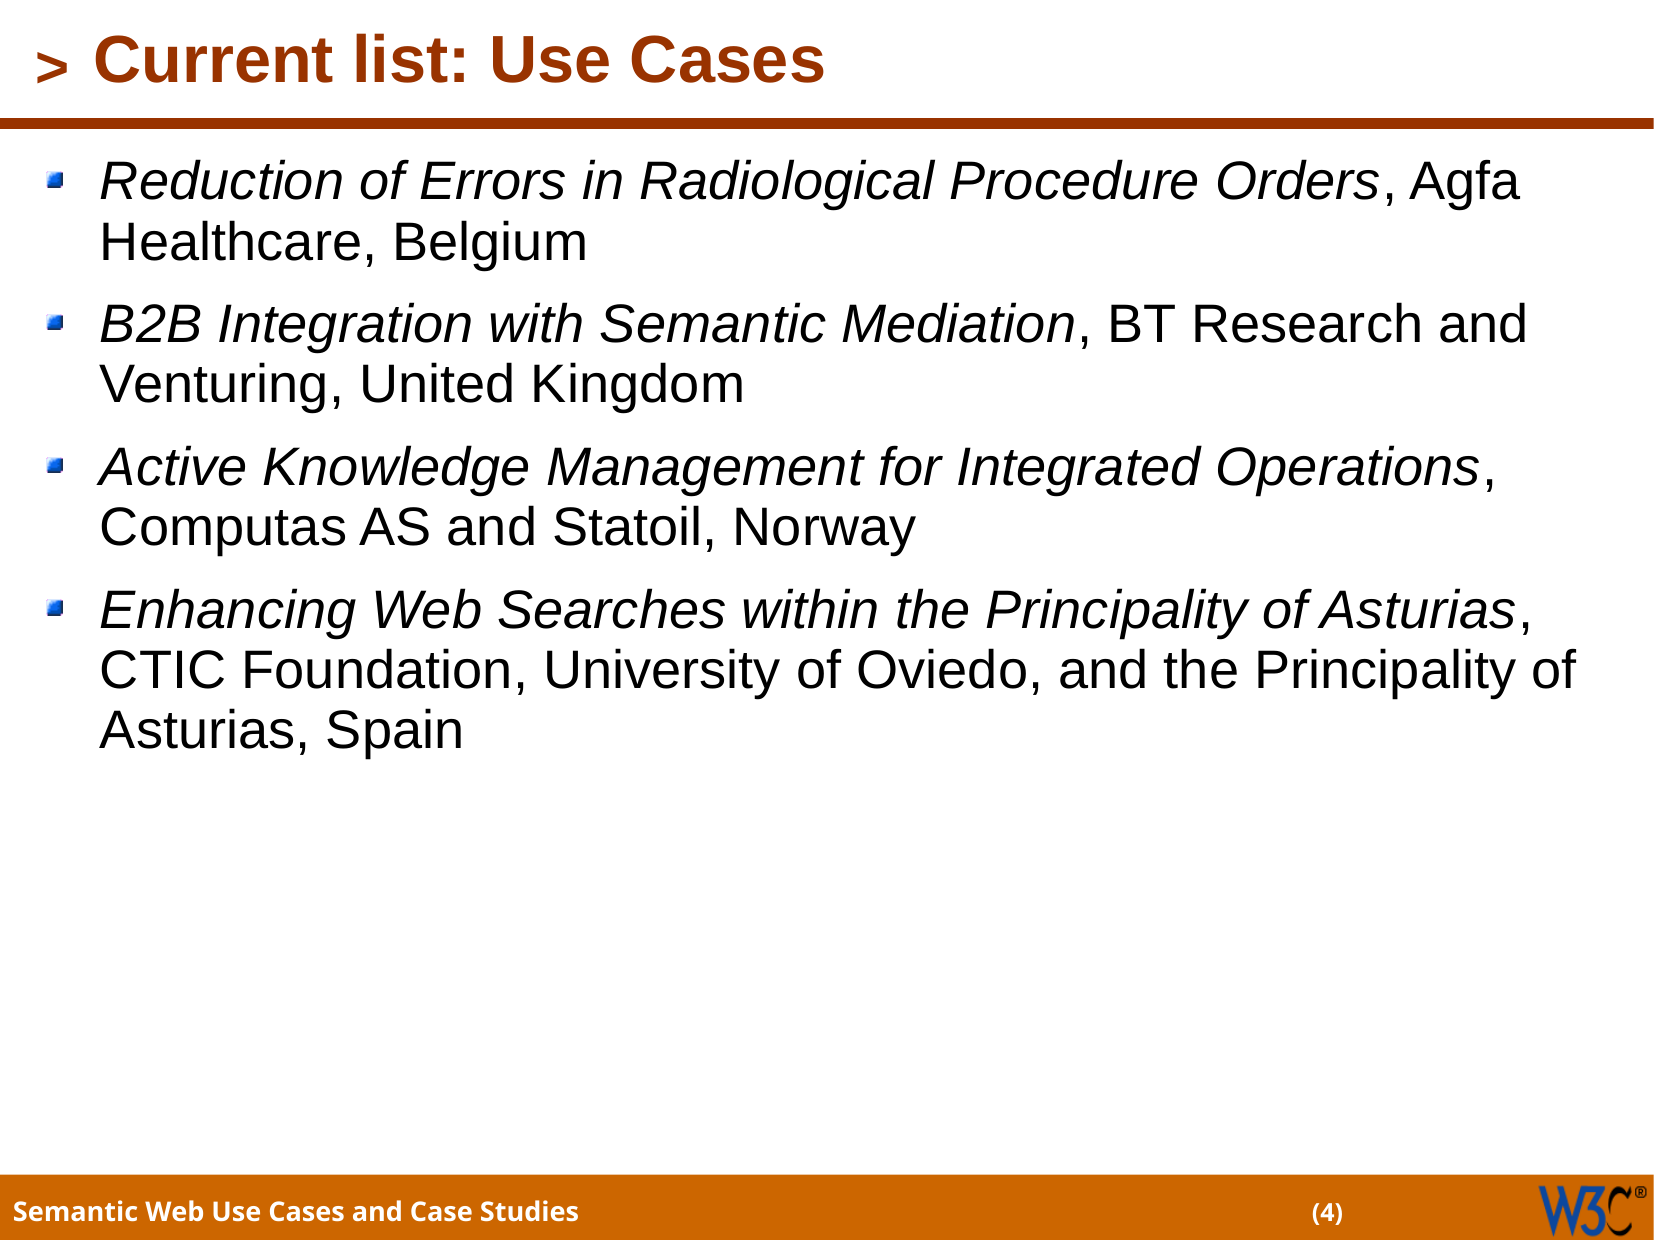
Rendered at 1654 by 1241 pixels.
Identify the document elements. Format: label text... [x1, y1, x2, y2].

picture [1535, 1183, 1651, 1240]
list Reduction of Errors in Radiological Procedure Orders, Agfa Healthcare, Belgium B2B Integration with Semantic Mediation, BT Research and Venturing, United Kingdom Active Knowledge Management for Integrated Operations, Computas AS and Statoil, Norway Enhancing Web Searches within the Principality of Asturias, CTIC Foundation, University of Oviedo, and the Principality of Asturias, Spain [29, 147, 1624, 1134]
title Current list: Use Cases [93, 0, 1493, 119]
